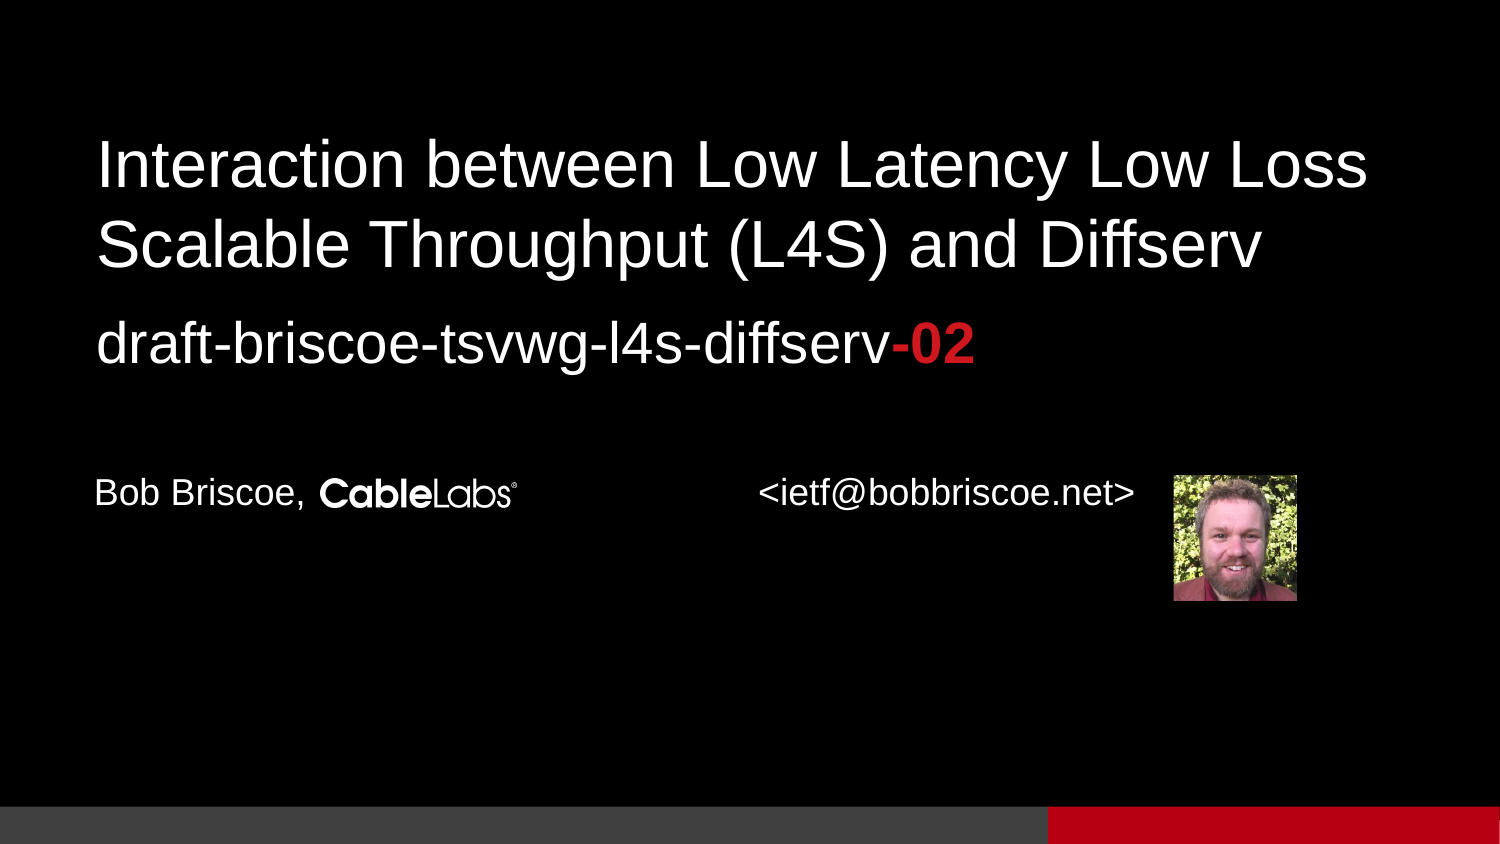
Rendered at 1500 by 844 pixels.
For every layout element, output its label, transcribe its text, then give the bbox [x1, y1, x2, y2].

picture [1173, 475, 1297, 601]
text_box Interaction between Low Latency Low Loss Scalable Throughput (L4S) and Diffserv draft-briscoe-tsvwg-l4s-diffserv-02 [81, 113, 1453, 433]
picture [320, 478, 517, 508]
text_box Bob Briscoe, CableLabs <ietf@bobbriscoe.net> [78, 460, 1423, 649]
